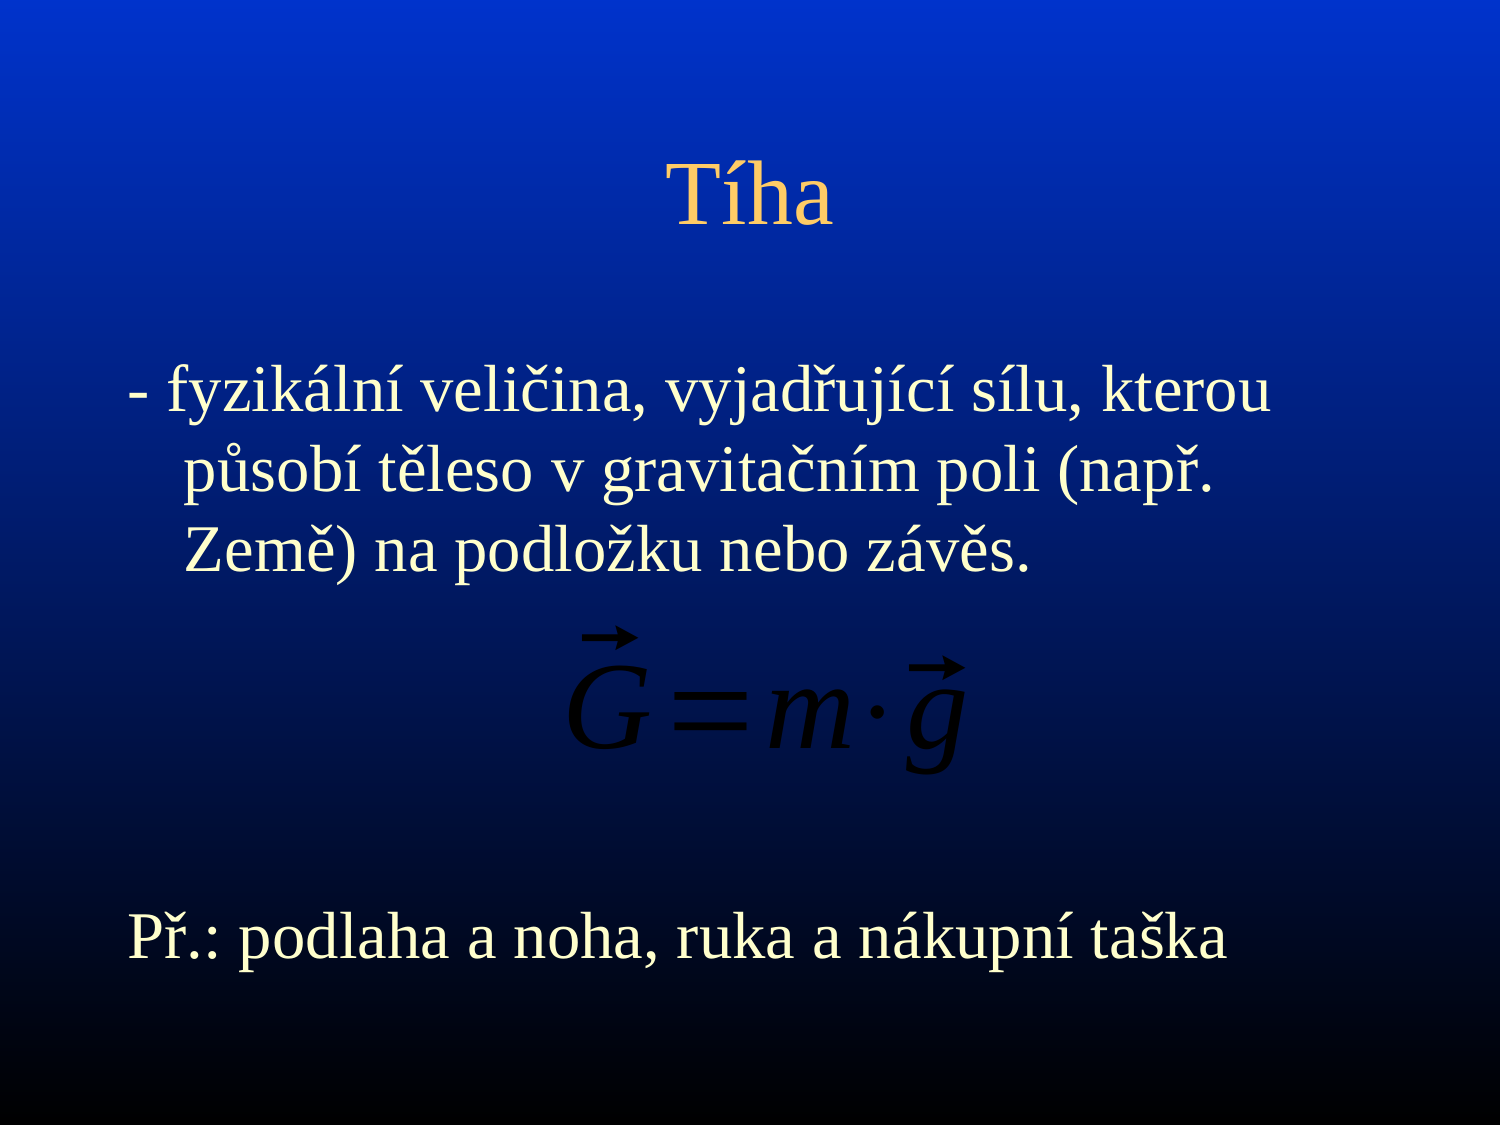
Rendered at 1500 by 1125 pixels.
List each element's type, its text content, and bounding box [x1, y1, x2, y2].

list - fyzikální veličina, vyjadřující sílu, kterou působí těleso v gravitačním poli (např. Země) na podložku nebo závěs. Př.: podlaha a noha, ruka a nákupní taška [112, 337, 1388, 1013]
title Tíha [112, 37, 1388, 250]
chart [556, 620, 975, 775]
